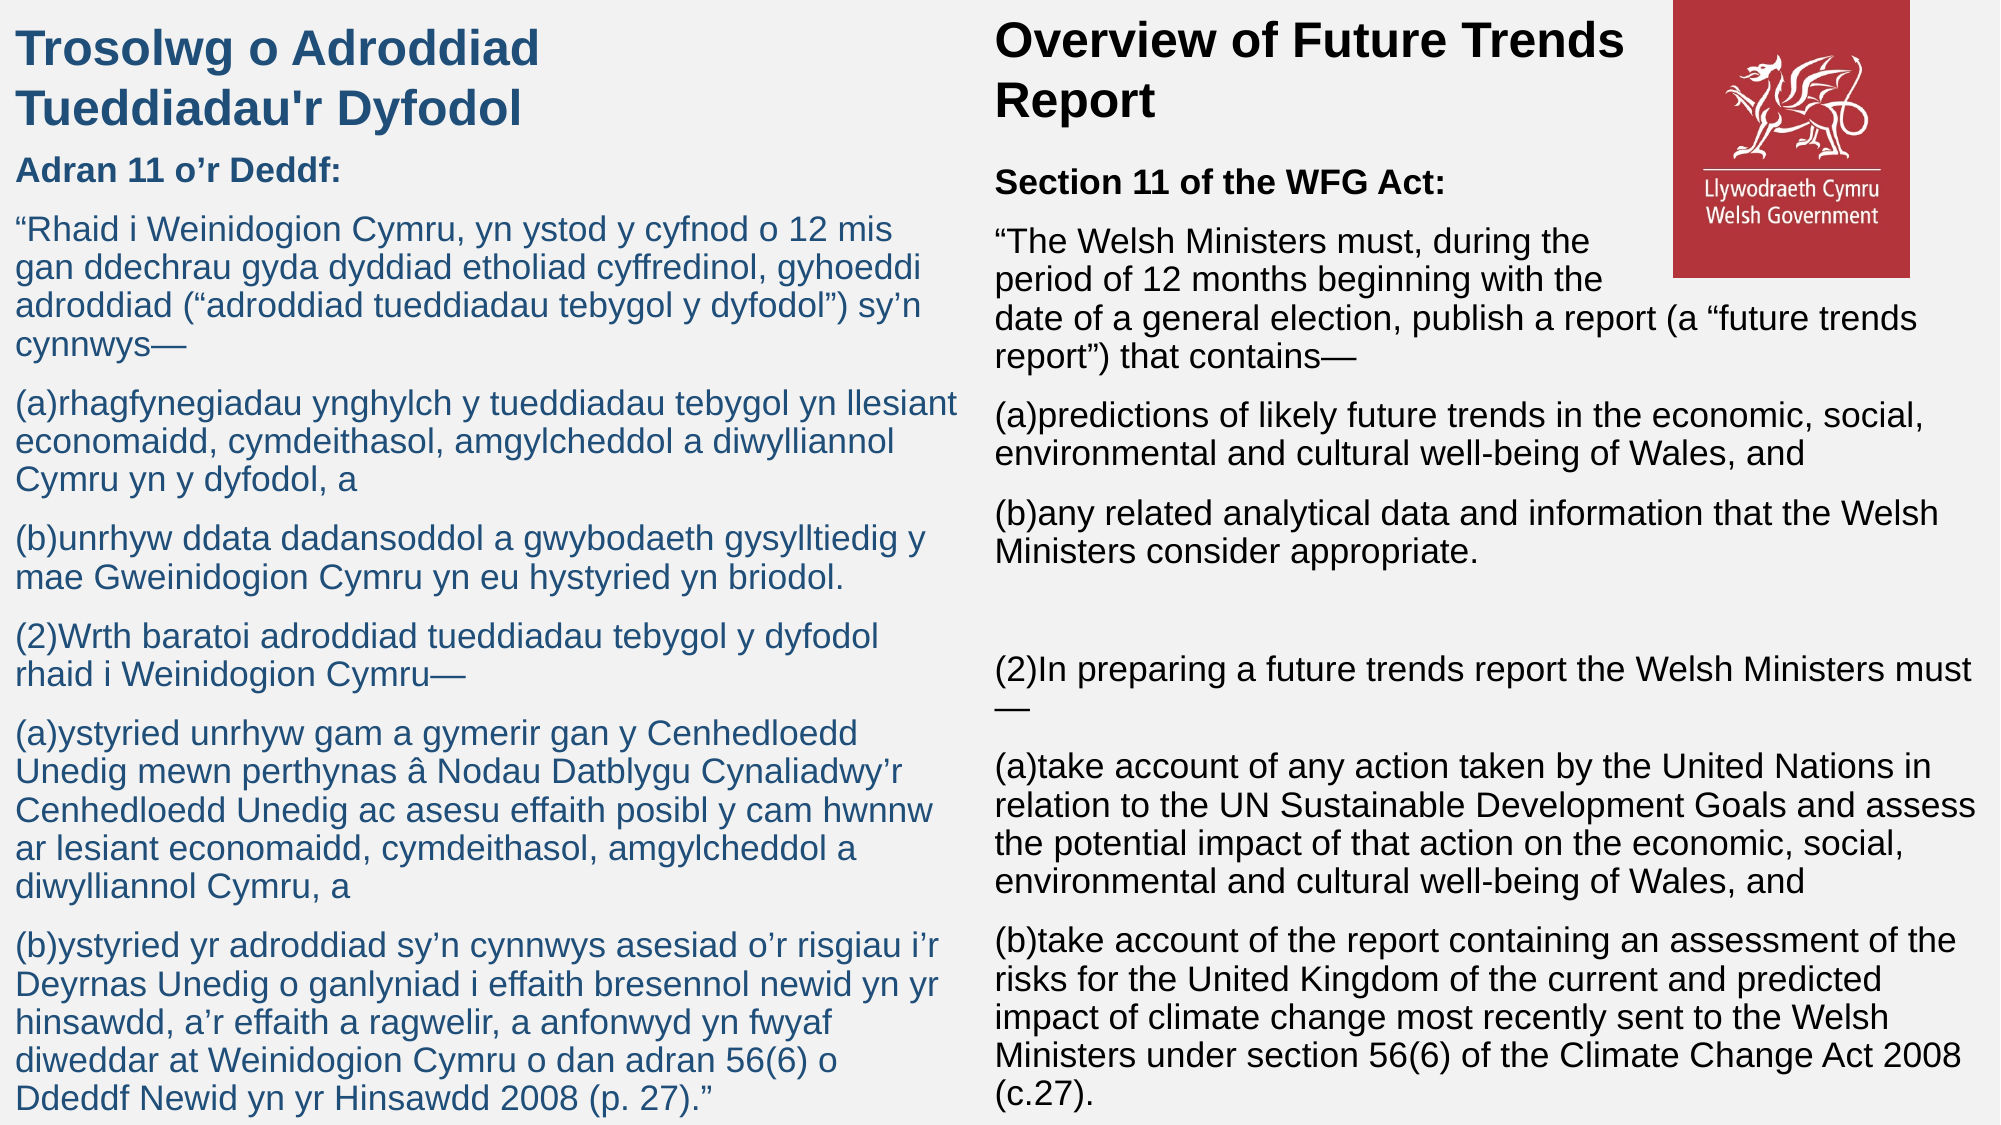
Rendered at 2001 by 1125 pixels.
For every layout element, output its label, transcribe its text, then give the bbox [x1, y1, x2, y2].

text_box Trosolwg o Adroddiad Tueddiadau'r Dyfodol [0, 7, 757, 144]
subtitle Section 11 of the WFG Act: “The Welsh Ministers must, during the period of 12 months beginning with the date of a general election, publish a report (a “future trends report”) that contains— (a)predictions of likely future trends in the economic, social, environmental and cultural well-being of Wales, and (b)any related analytical data and information that the Welsh Ministers consider appropriate. (2)In preparing a future trends report the Welsh Ministers must— (a)take account of any action taken by the United Nations in relation to the UN Sustainable Development Goals and assess the potential impact of that action on the economic, social, environmental and cultural well-being of Wales, and (b)take account of the report containing an assessment of the risks for the United Kingdom of the current and predicted impact of climate change most recently sent to the Welsh Ministers under section 56(6) of the Climate Change Act 2008 (c.27). [979, 156, 2000, 1049]
text_box Adran 11 o’r Deddf: “Rhaid i Weinidogion Cymru, yn ystod y cyfnod o 12 mis gan ddechrau gyda dyddiad etholiad cyffredinol, gyhoeddi adroddiad (“adroddiad tueddiadau tebygol y dyfodol”) sy’n cynnwys— (a)rhagfynegiadau ynghylch y tueddiadau tebygol yn llesiant economaidd, cymdeithasol, amgylcheddol a diwylliannol Cymru yn y dyfodol, a (b)unrhyw ddata dadansoddol a gwybodaeth gysylltiedig y mae Gweinidogion Cymru yn eu hystyried yn briodol. (2)Wrth baratoi adroddiad tueddiadau tebygol y dyfodol rhaid i Weinidogion Cymru— (a)ystyried unrhyw gam a gymerir gan y Cenhedloedd Unedig mewn perthynas â Nodau Datblygu Cynaliadwy’r Cenhedloedd Unedig ac asesu effaith posibl y cam hwnnw ar lesiant economaidd, cymdeithasol, amgylcheddol a diwylliannol Cymru, a (b)ystyried yr adroddiad sy’n cynnwys asesiad o’r risgiau i’r Deyrnas Unedig o ganlyniad i effaith bresennol newid yn yr hinsawdd, a’r effaith a ragwelir, a anfonwyd yn fwyaf diweddar at Weinidogion Cymru o dan adran 56(6) o Ddeddf Newid yn yr Hinsawdd 2008 (p. 27).” [0, 144, 974, 1004]
text_box Overview of Future Trends Report [979, 0, 1680, 137]
